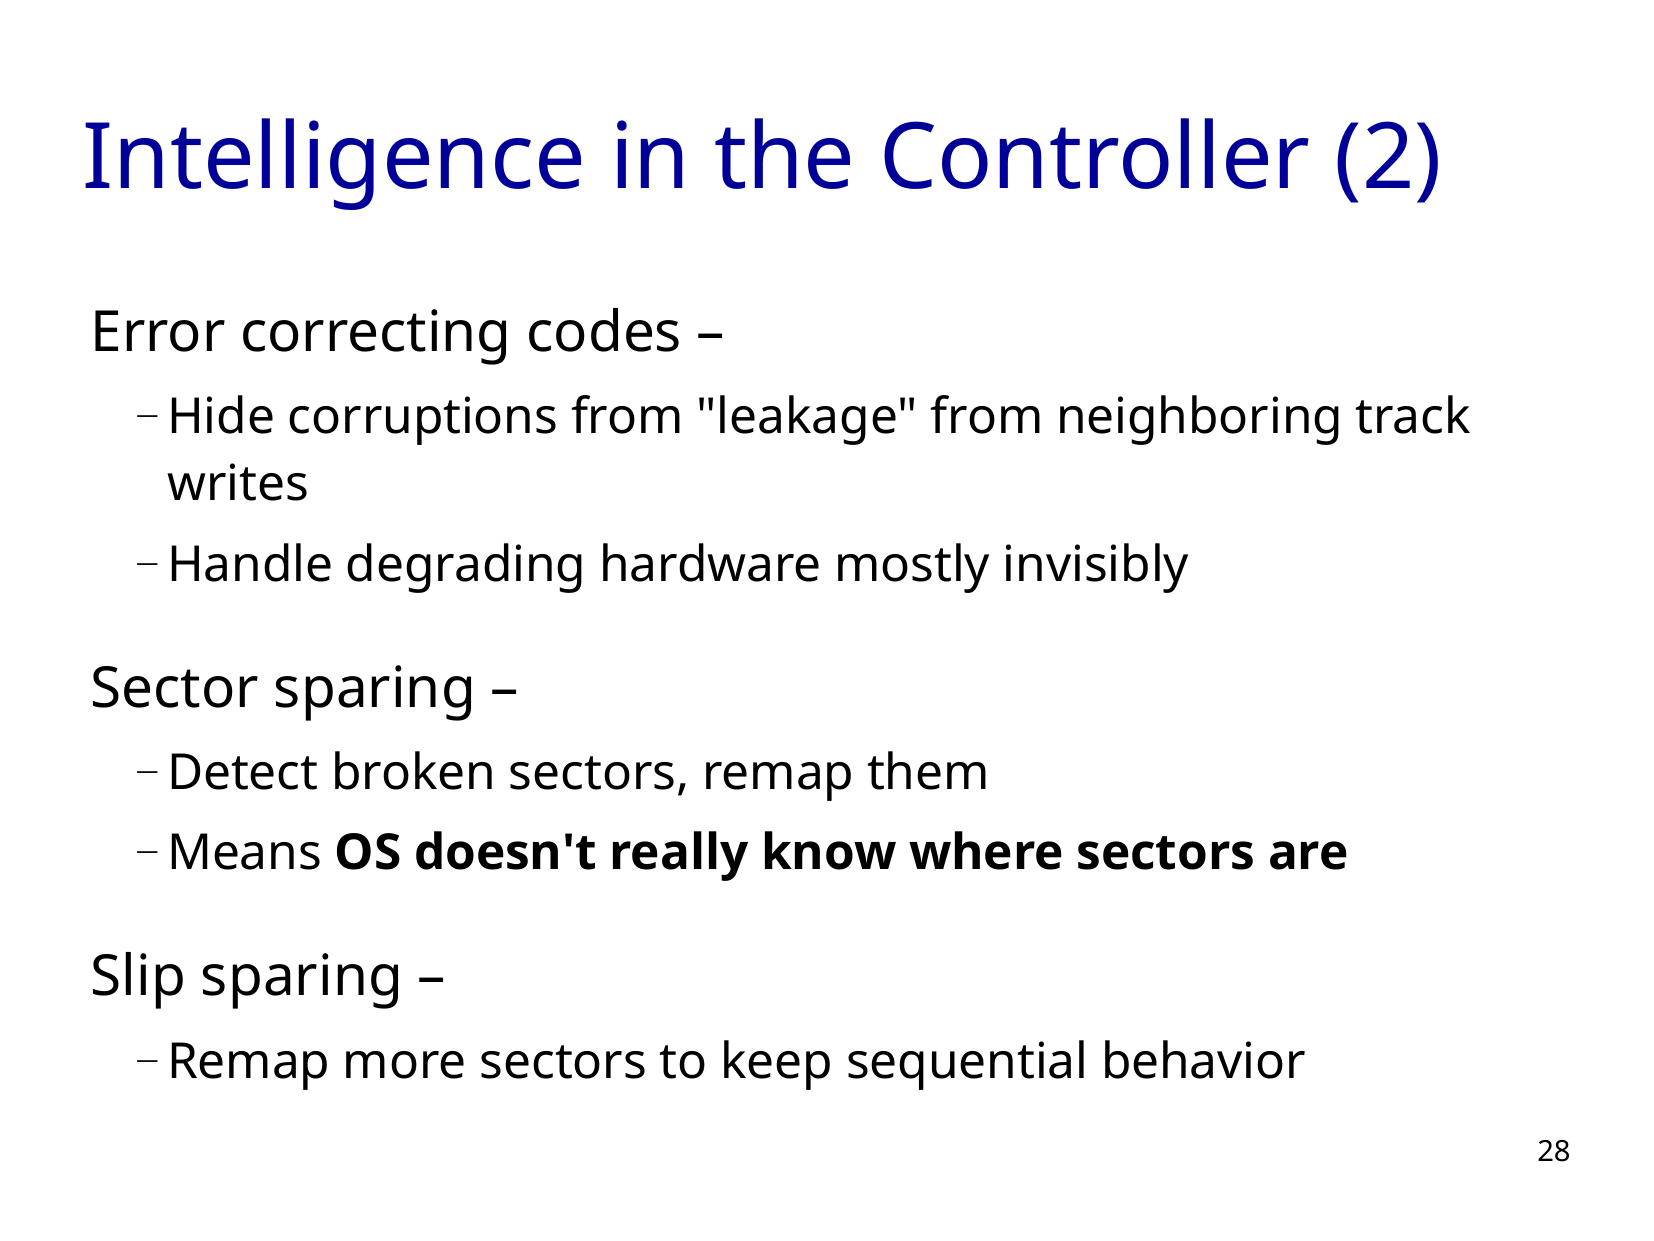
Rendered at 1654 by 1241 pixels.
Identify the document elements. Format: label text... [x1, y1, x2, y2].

title Intelligence in the Controller (2) [82, 49, 1571, 257]
list Error correcting codes – Hide corruptions from "leakage" from neighboring track writes Handle degrading hardware mostly invisibly Sector sparing – Detect broken sectors, remap them Means OS doesn't really know where sectors are Slip sparing – Remap more sectors to keep sequential behavior [60, 290, 1571, 1096]
